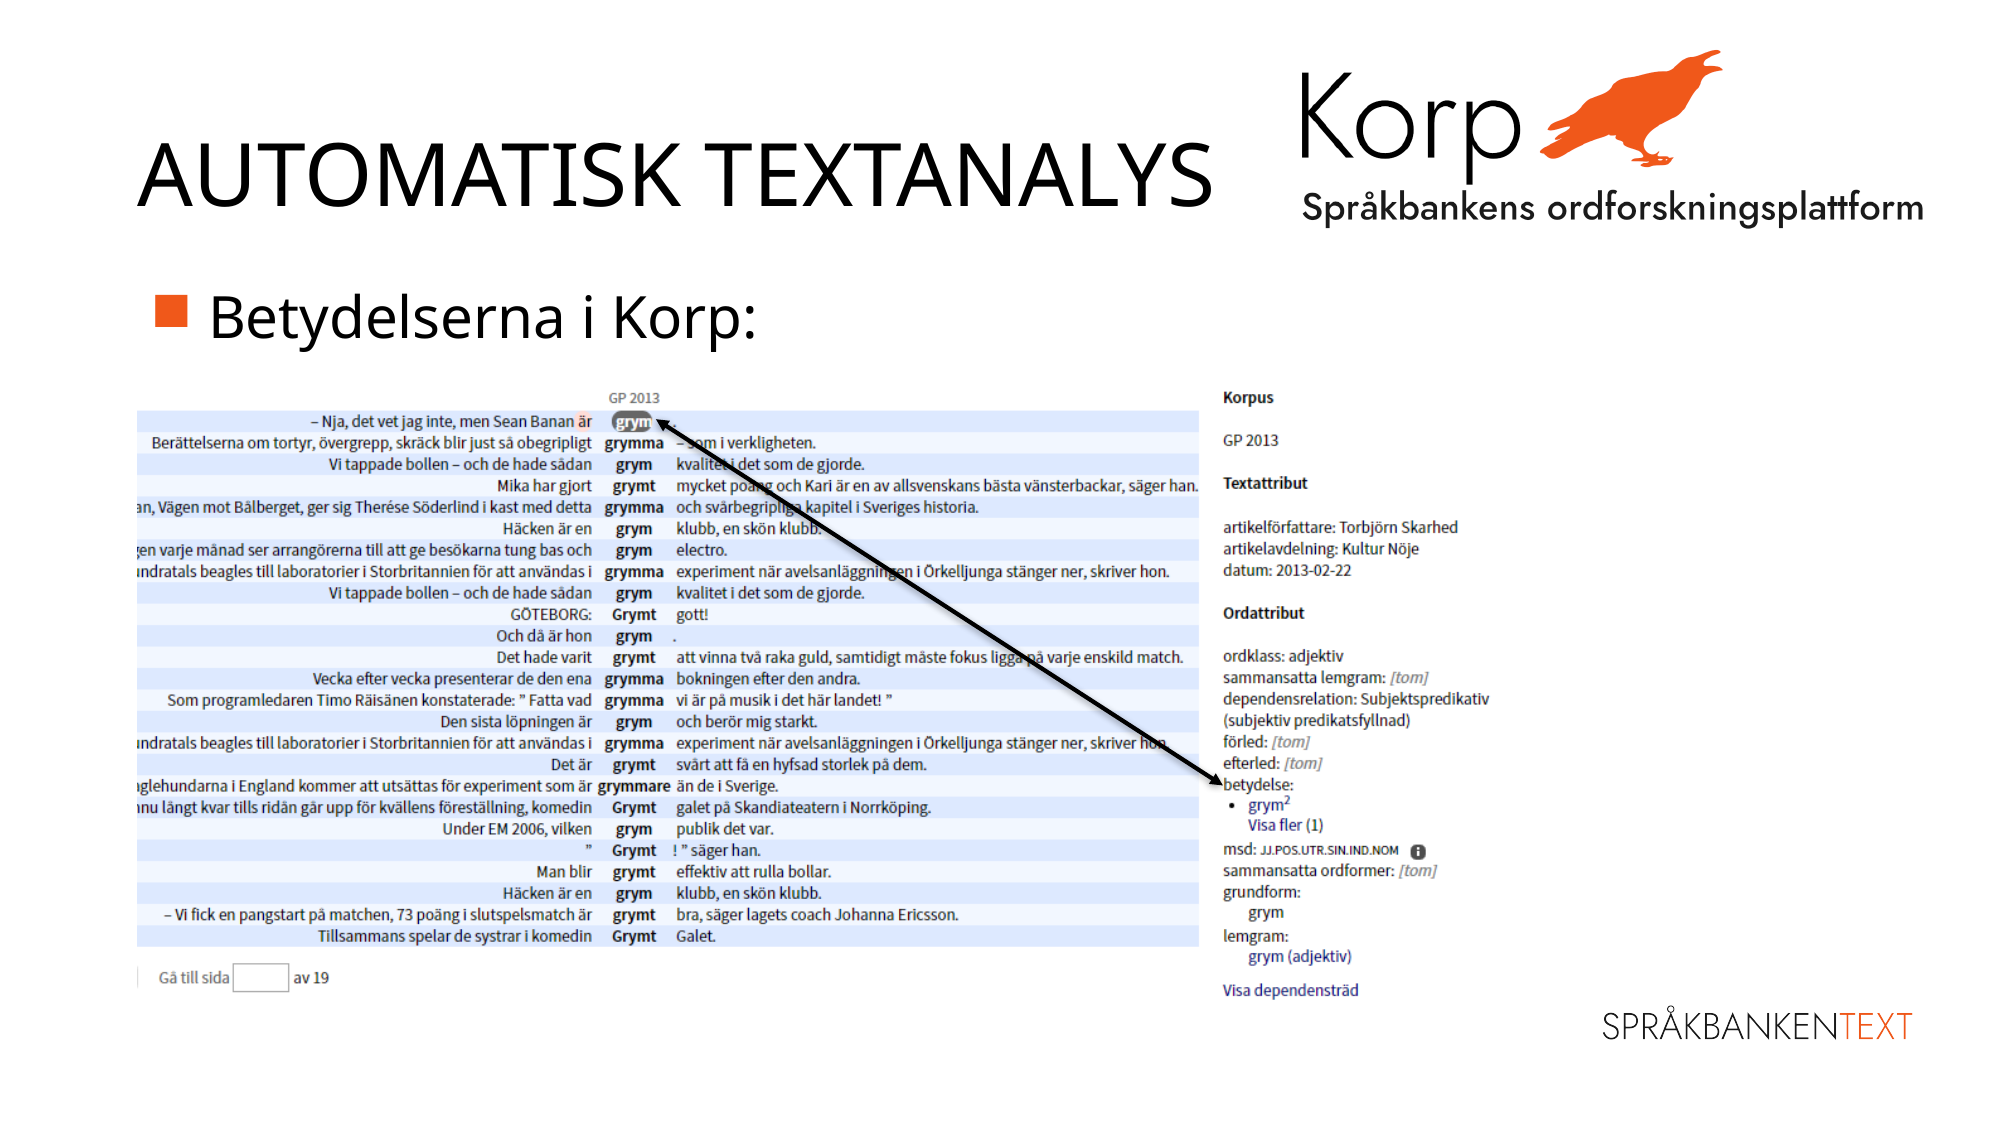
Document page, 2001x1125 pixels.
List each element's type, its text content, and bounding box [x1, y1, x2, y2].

picture [1291, 29, 1938, 241]
list Betydelserna i Korp: [137, 281, 1861, 904]
picture [1600, 998, 1959, 1125]
picture [137, 383, 1504, 1010]
title Automatisk textanalys [137, 109, 1291, 236]
